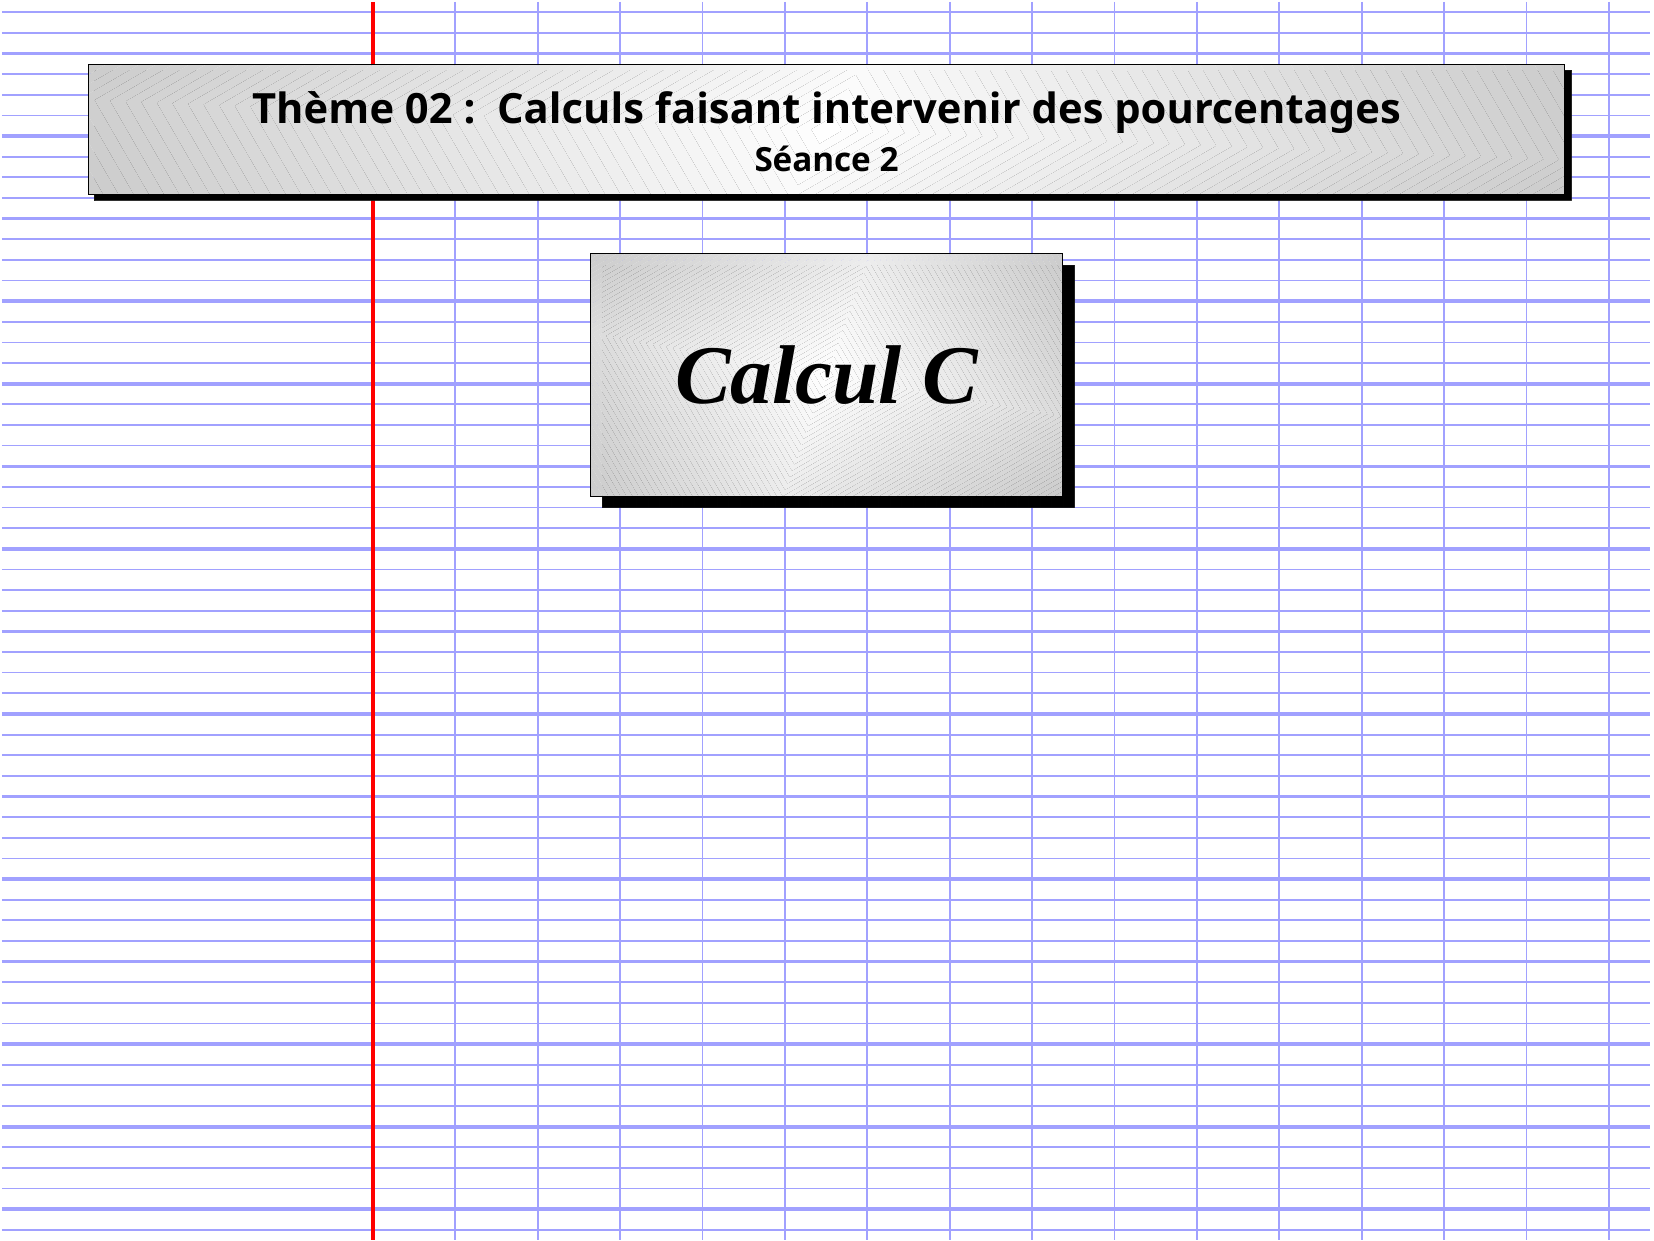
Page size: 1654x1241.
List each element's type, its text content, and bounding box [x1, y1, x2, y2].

text_box Calcul C [590, 253, 1063, 497]
picture [0, 0, 1654, 1241]
text_box Thème 02 : Calculs faisant intervenir des pourcentages Séance 2 [88, 64, 1565, 195]
